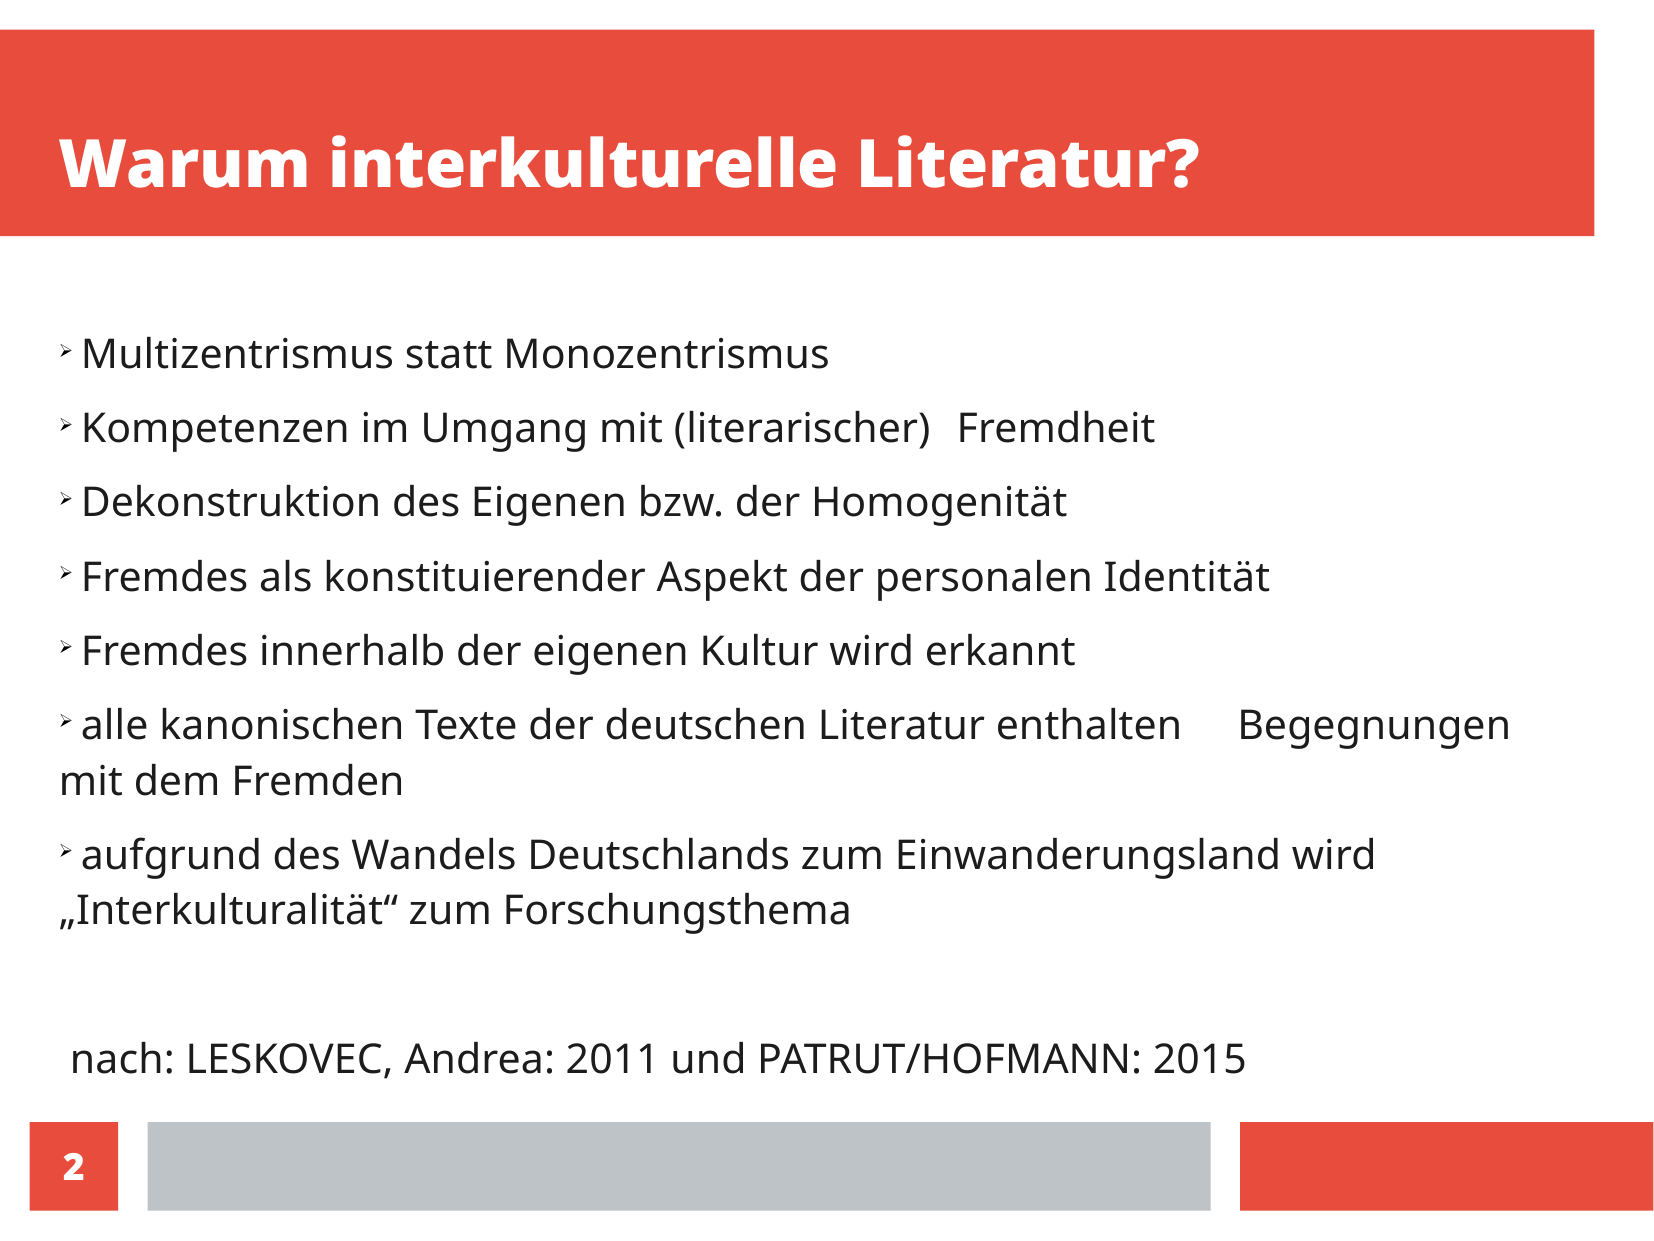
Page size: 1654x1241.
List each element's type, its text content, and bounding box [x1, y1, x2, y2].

title Warum interkulturelle Literatur? [59, 59, 1595, 207]
list Multizentrismus statt Monozentrismus Kompetenzen im Umgang mit (literarischer) Fremdheit Dekonstruktion des Eigenen bzw. der Homogenität Fremdes als konstituierender Aspekt der personalen Identität Fremdes innerhalb der eigenen Kultur wird erkannt alle kanonischen Texte der deutschen Literatur enthalten Begegnungen mit dem Fremden aufgrund des Wandels Deutschlands zum Einwanderungsland wird „Interkulturalität“ zum Forschungsthema nach: LESKOVEC, Andrea: 2011 und PATRUT/HOFMANN: 2015 [59, 324, 1565, 1093]
